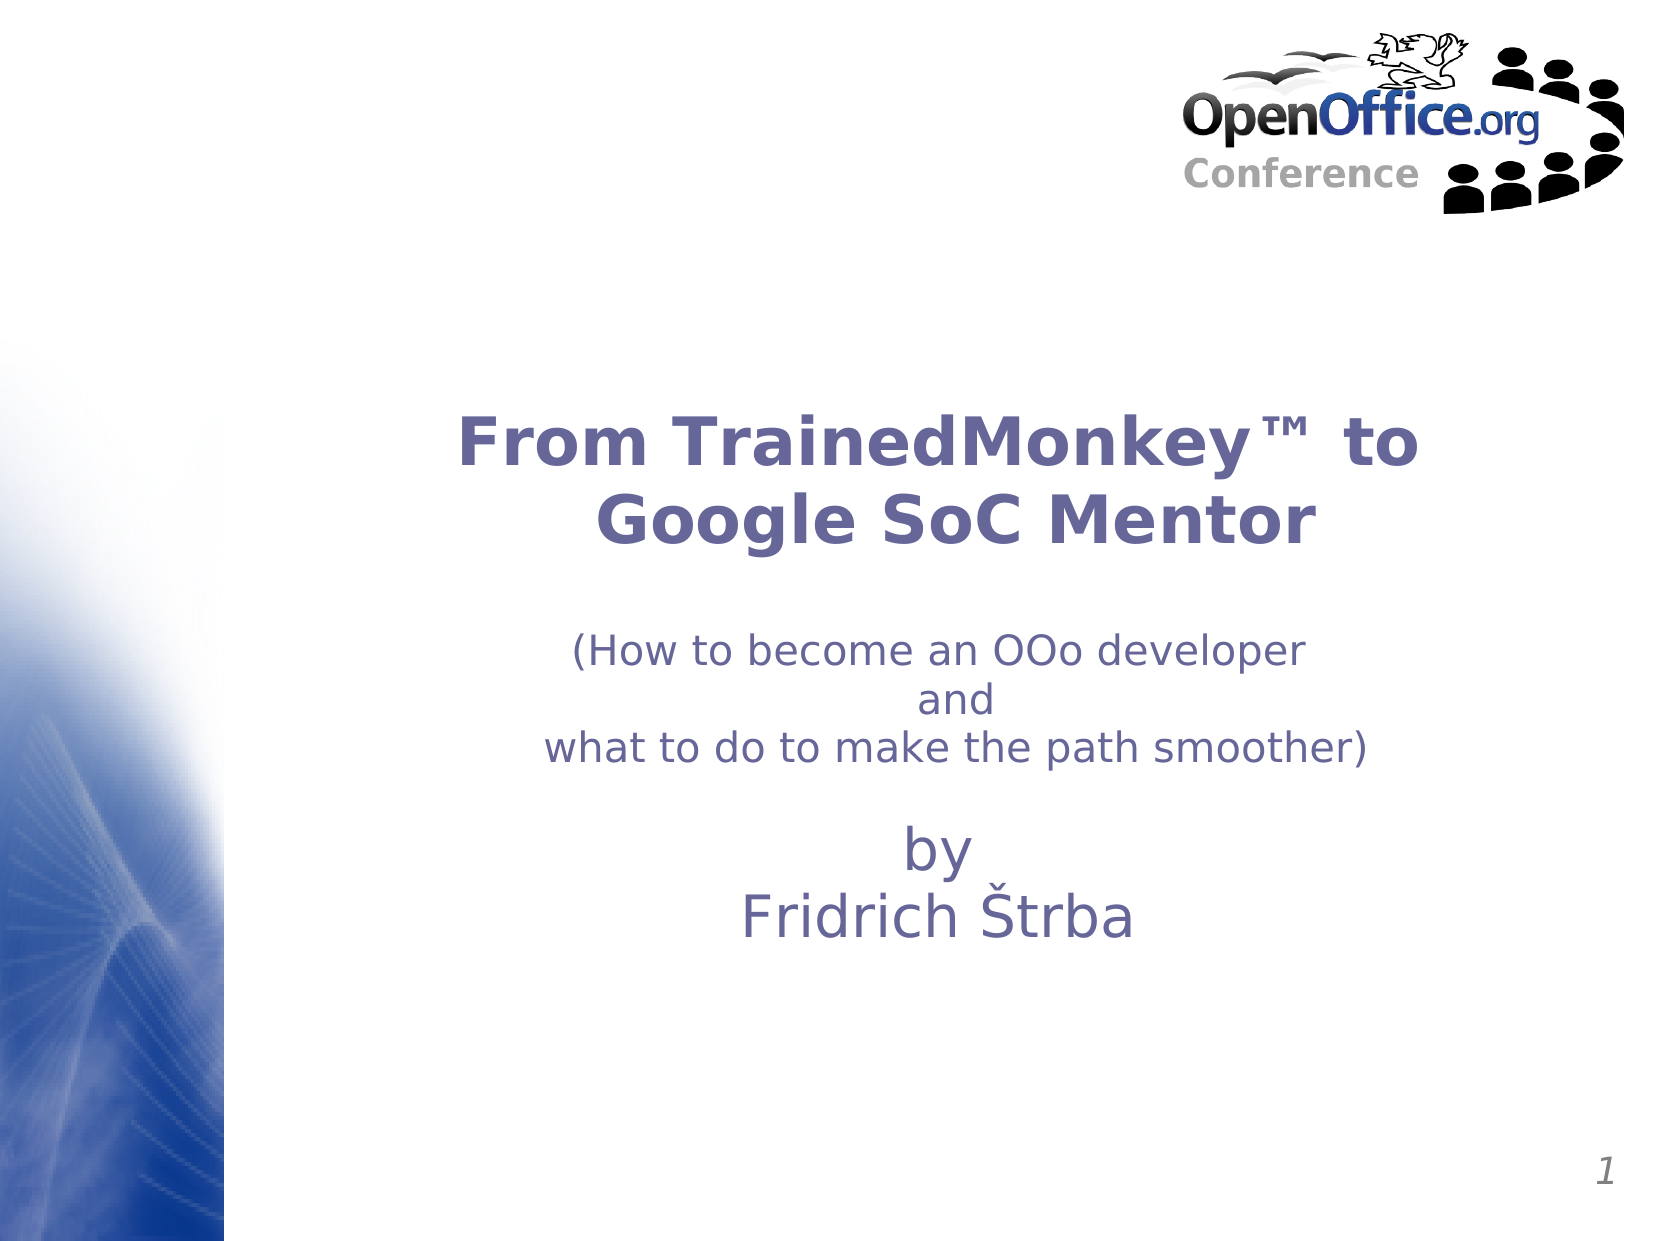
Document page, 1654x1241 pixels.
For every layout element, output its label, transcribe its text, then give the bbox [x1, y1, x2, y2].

subtitle From TrainedMonkey™ to Google SoC Mentor (How to become an OOo developer and what to do to make the path smoother) by Fridrich Štrba [223, 223, 1619, 1133]
picture [1183, 33, 1624, 214]
picture [0, 0, 224, 1241]
